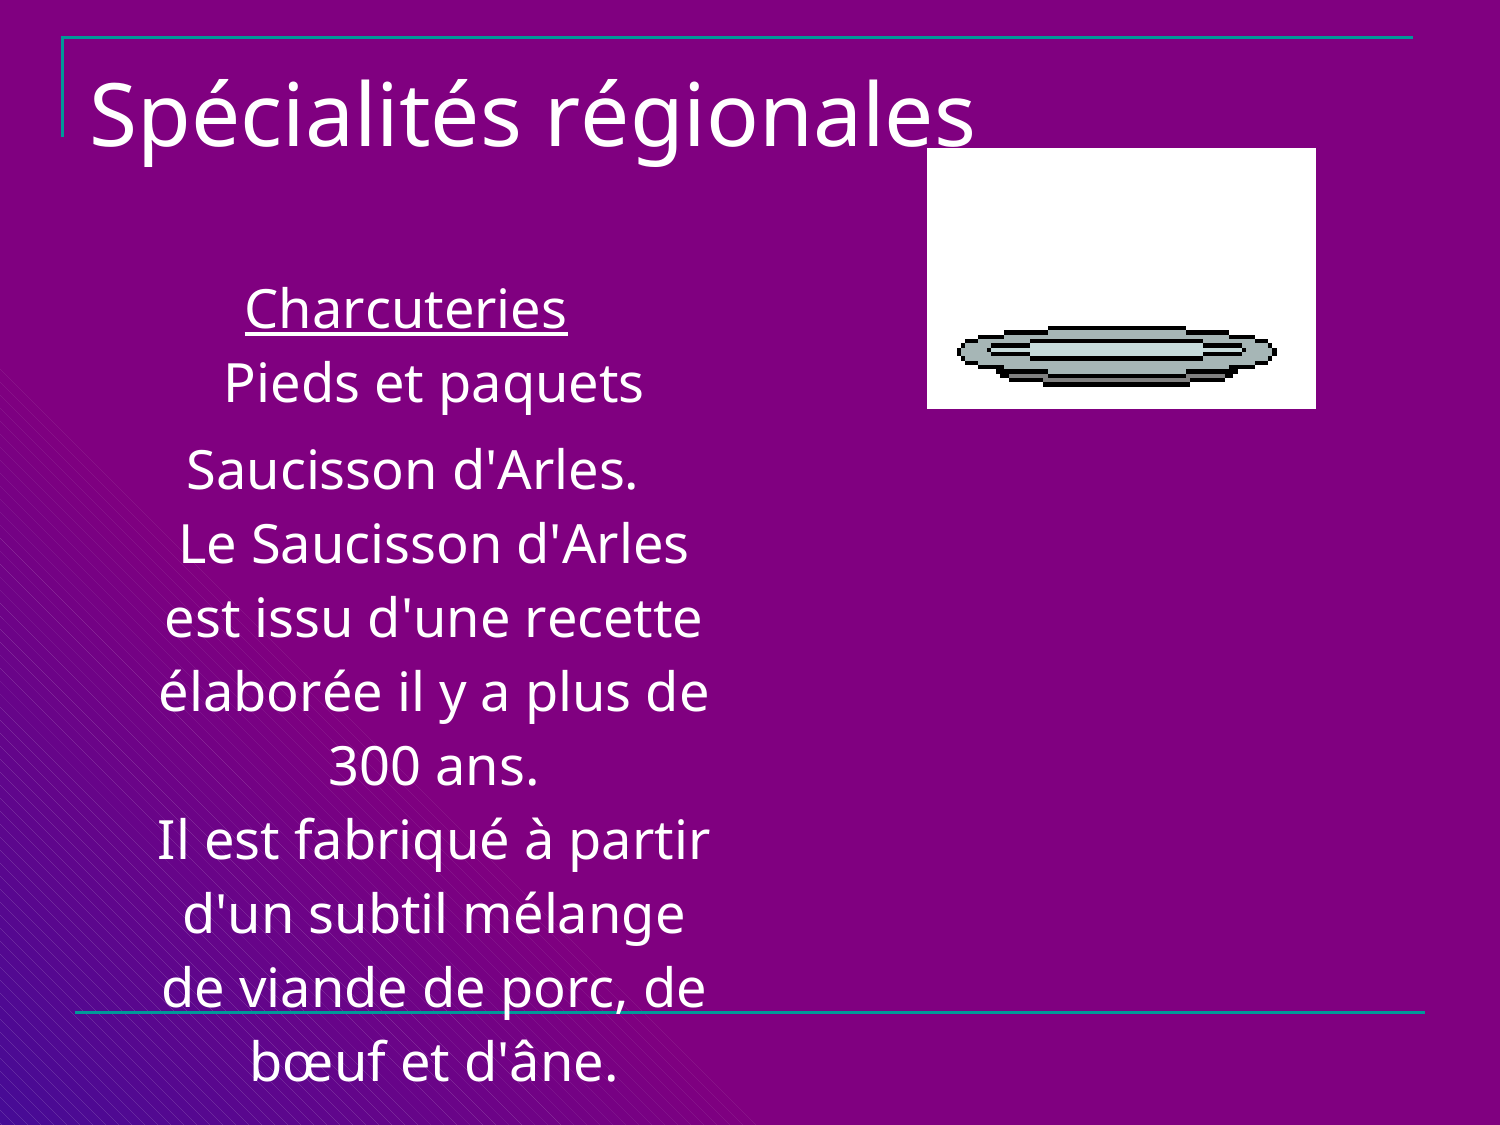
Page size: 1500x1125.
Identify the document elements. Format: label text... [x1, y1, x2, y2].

list Charcuteries Pieds et paquets Saucisson d'Arles. Le Saucisson d'Arles est issu d'une recette élaborée il y a plus de 300 ans. Il est fabriqué à partir d'un subtil mélange de viande de porc, de bœuf et d'âne. [75, 262, 738, 1125]
picture [927, 148, 1316, 409]
title Spécialités régionales [75, 45, 1426, 233]
